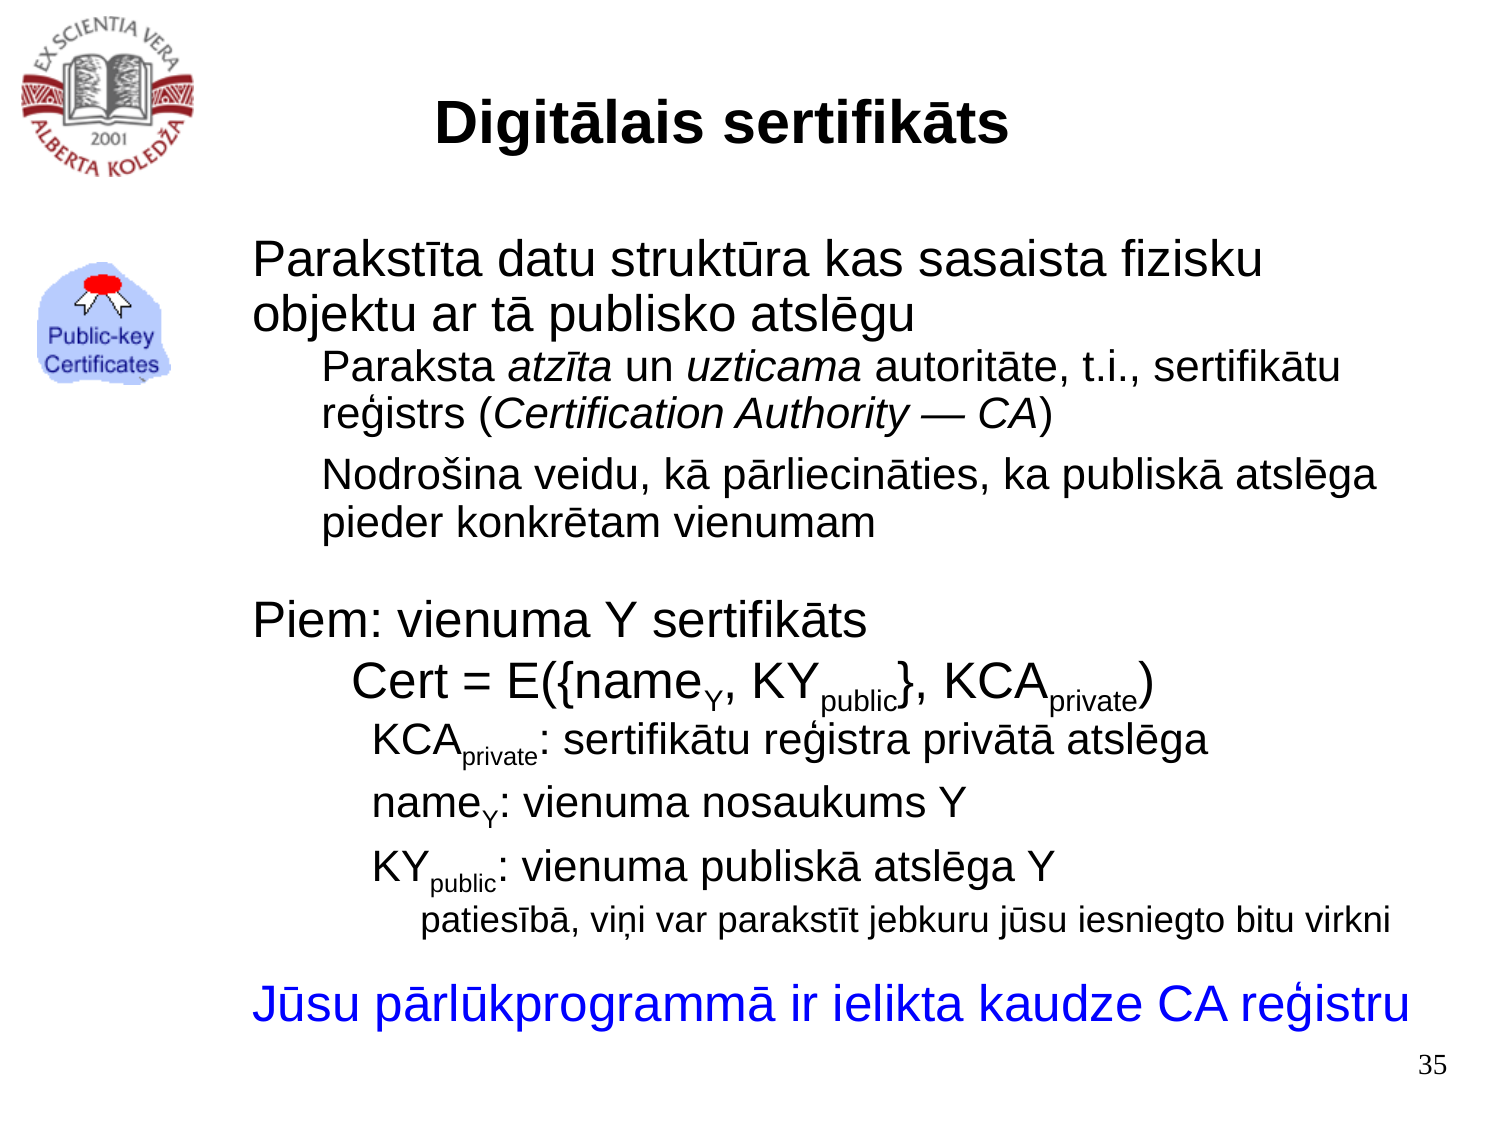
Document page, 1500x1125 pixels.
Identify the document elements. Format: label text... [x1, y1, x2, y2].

list Parakstīta datu struktūra kas sasaista fizisku objektu ar tā publisko atslēgu Paraksta atzīta un uzticama autoritāte, t.i., sertifikātu reģistrs (Certification Authority — CA) Nodrošina veidu, kā pārliecināties, ka publiskā atslēga pieder konkrētam vienumam Piem: vienuma Y sertifikāts Cert = E({nameY, KYpublic}, KCAprivate) KCAprivate: sertifikātu reģistra privātā atslēga nameY: vienuma nosaukums Y KYpublic: vienuma publiskā atslēga Y patiesībā, viņi var parakstīt jebkuru jūsu iesniegto bitu virkni Jūsu pārlūkprogrammā ir ielikta kaudze CA reģistru [174, 224, 1438, 1088]
text_box <skaitlis> [1312, 1037, 1463, 1101]
picture [21, 16, 194, 177]
title Digitālais sertifikāts [50, 62, 1374, 175]
text_box [37, 262, 171, 385]
